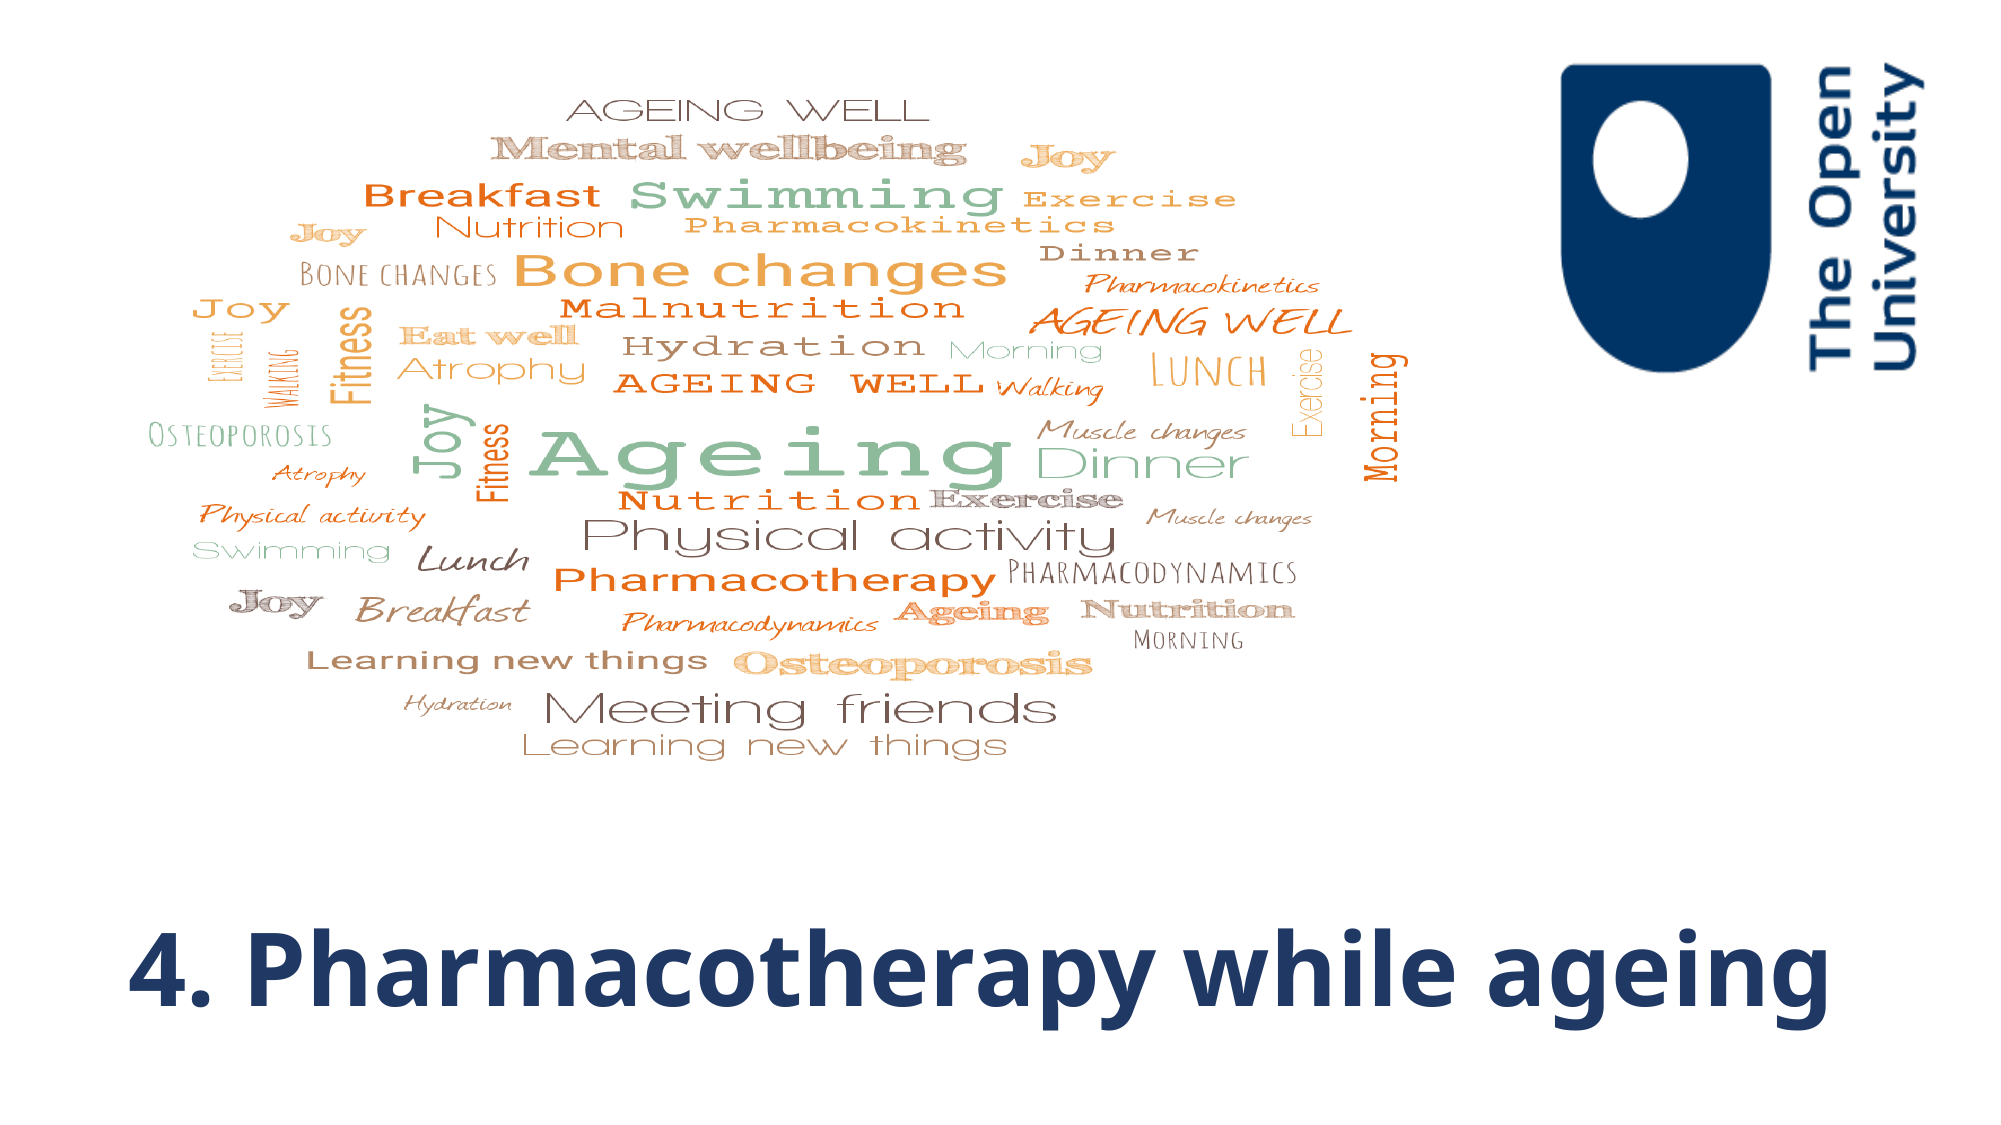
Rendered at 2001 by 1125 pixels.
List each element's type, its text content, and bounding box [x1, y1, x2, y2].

picture [91, 58, 1446, 802]
title 4. Pharmacotherapy while ageing [91, 855, 1872, 1036]
picture [1559, 58, 1927, 378]
